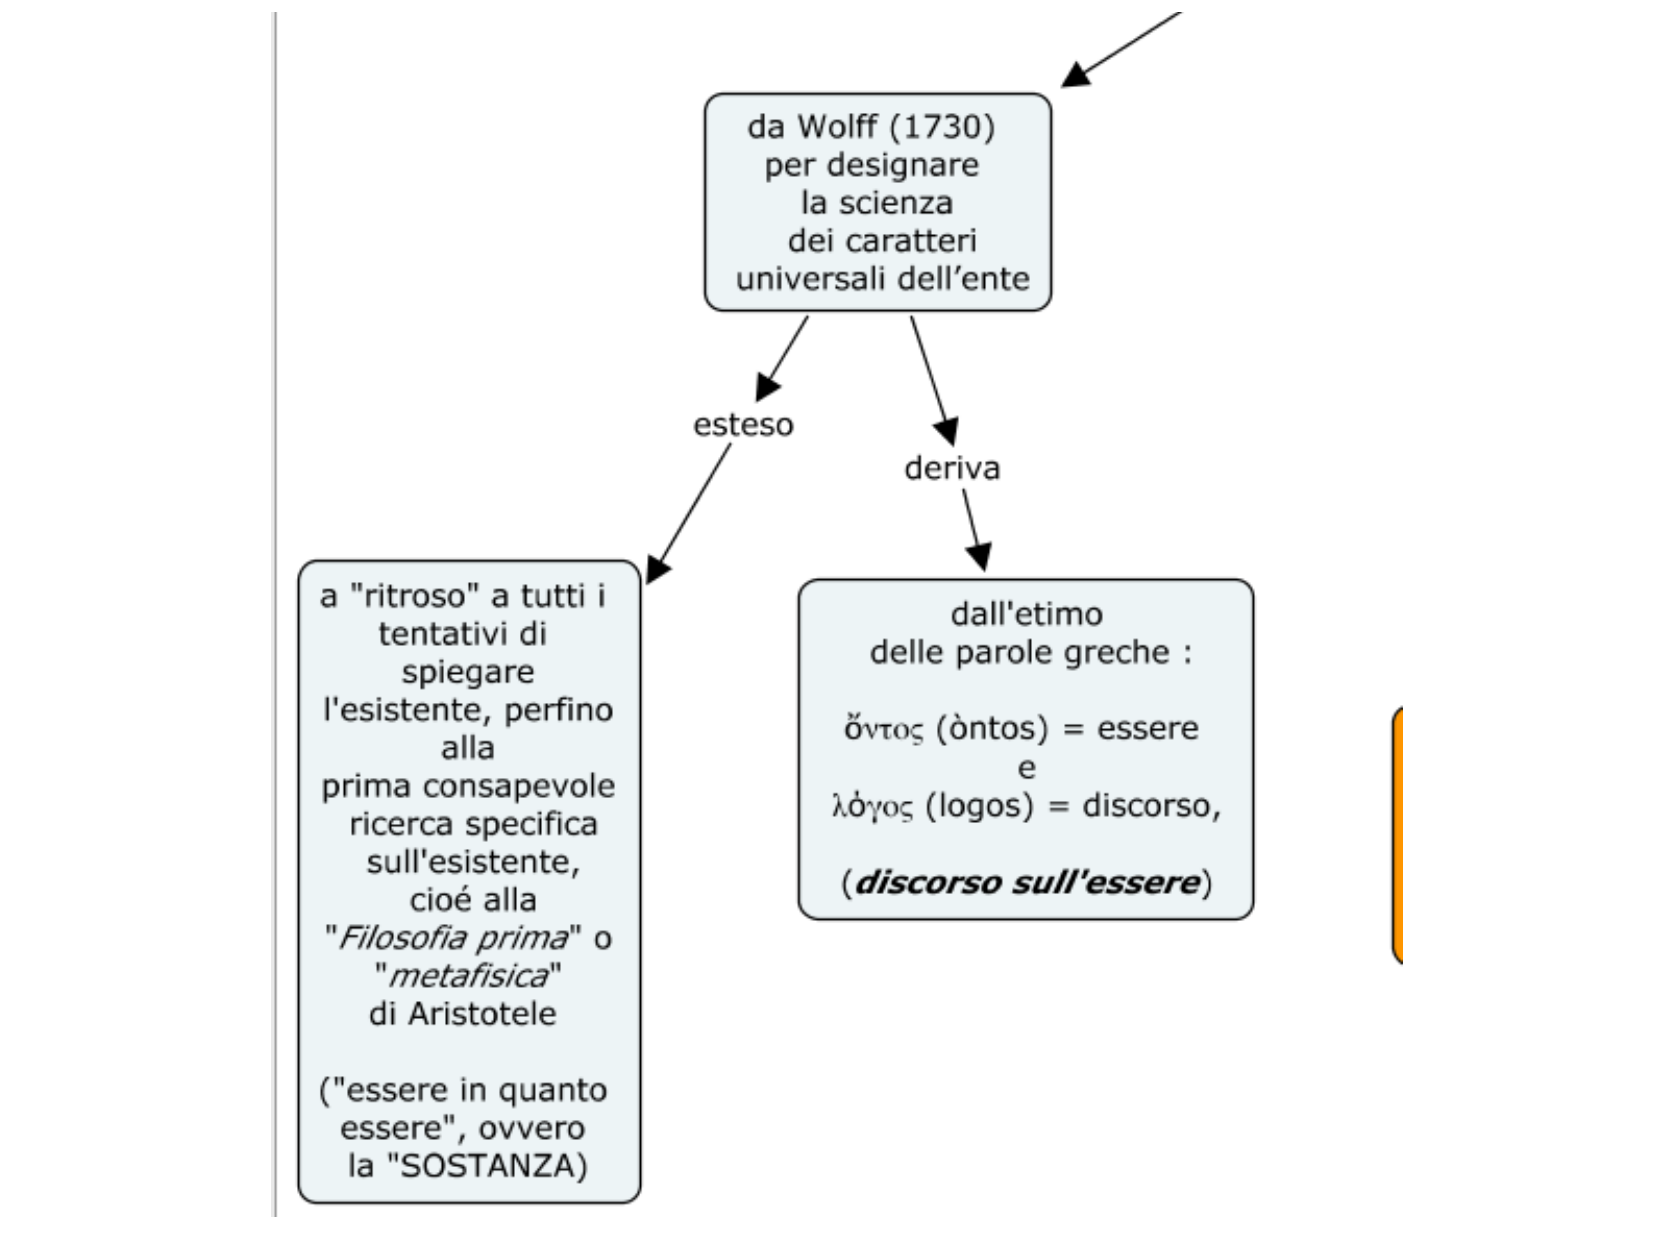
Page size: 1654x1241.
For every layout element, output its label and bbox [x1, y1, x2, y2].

picture [271, 12, 1403, 1217]
